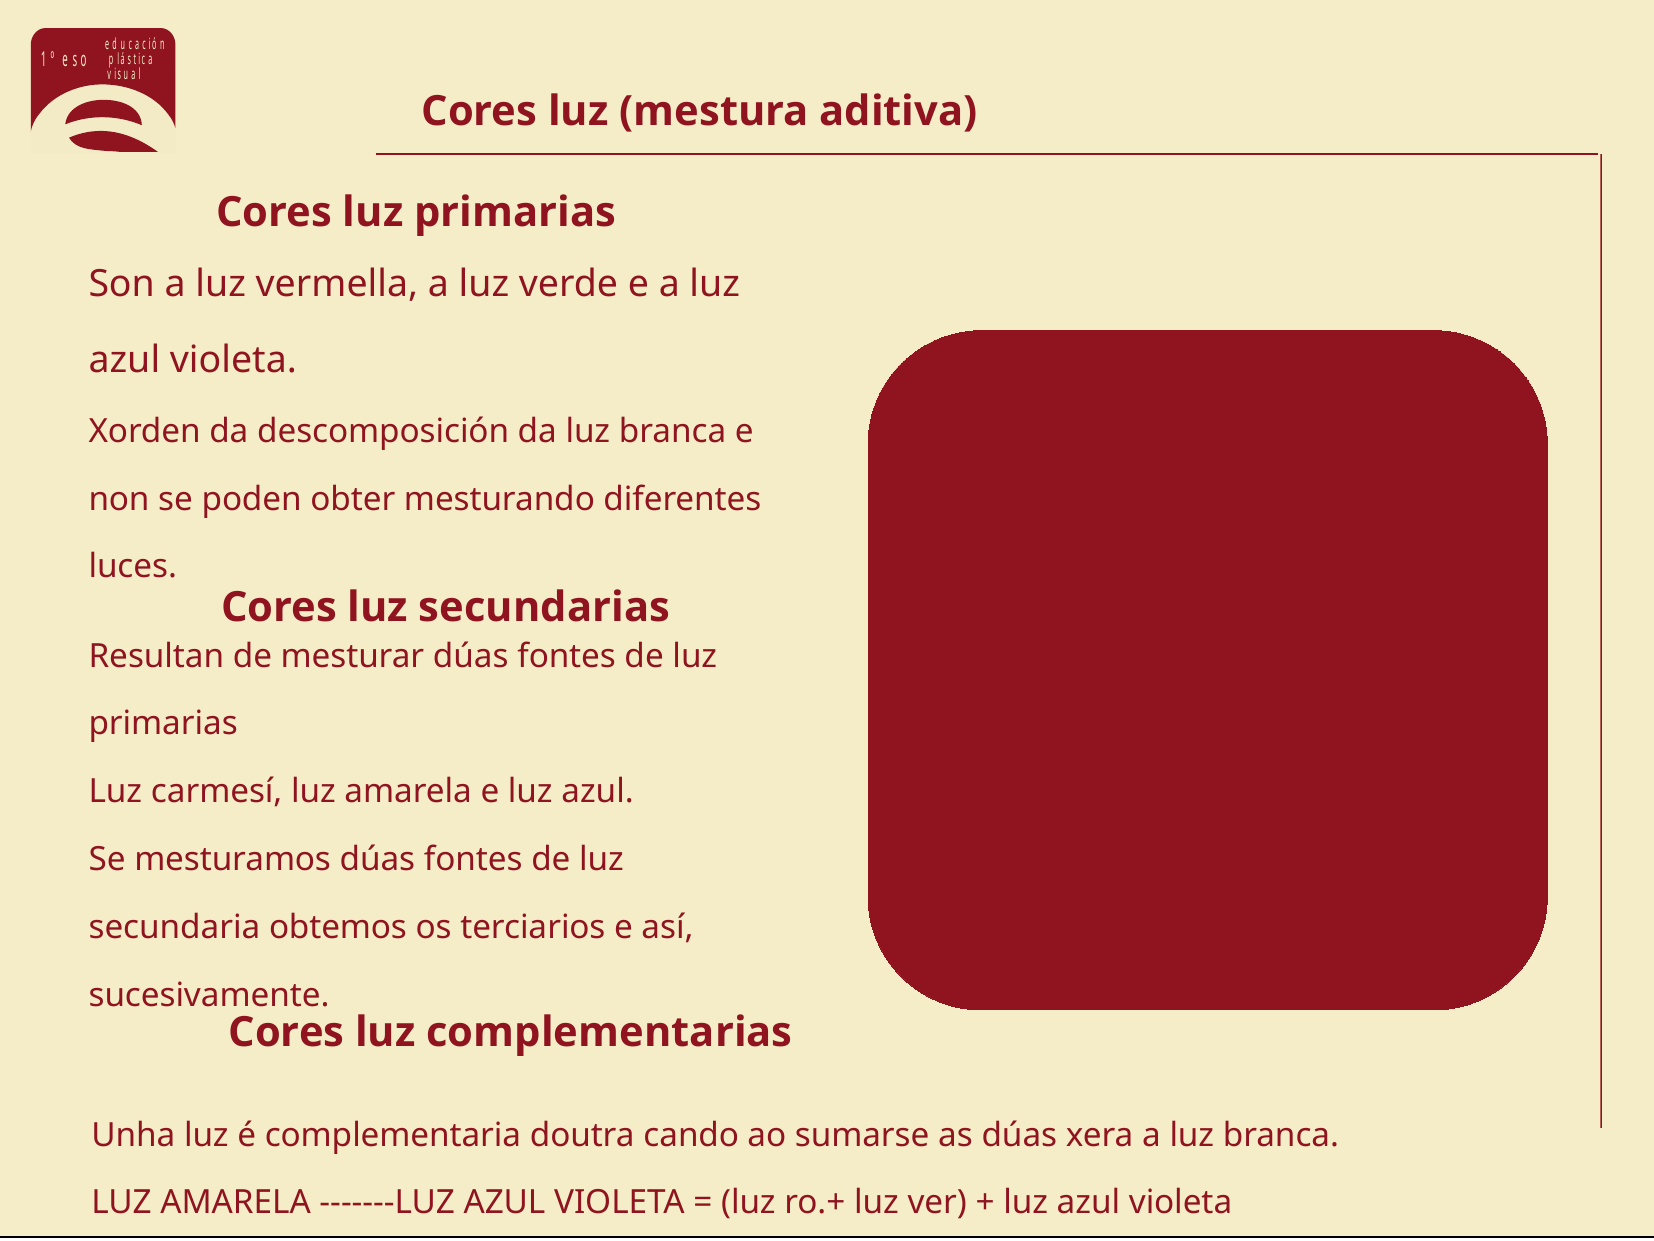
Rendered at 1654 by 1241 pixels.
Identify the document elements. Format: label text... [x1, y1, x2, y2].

picture [0, 0, 1654, 1241]
text_box [868, 330, 1548, 1010]
text_box Cores luz primarias [35, 183, 798, 237]
text_box Cores luz secundarias [64, 578, 827, 632]
text_box Son a luz vermella, a luz verde e a luz azul violeta. Xorden da descomposición da luz branca e non se poden obter mesturando diferentes luces. [88, 262, 798, 557]
subtitle [82, 290, 1571, 1109]
text_box Cores luz (mestura aditiva) [318, 82, 1081, 136]
text_box Unha luz é complementaria doutra cando ao sumarse as dúas xera a luz branca. LUZ AMARELA -------LUZ AZUL VIOLETA = (luz ro.+ luz ver) + luz azul violeta [76, 1080, 1504, 1197]
text_box Cores luz complementarias [129, 1003, 892, 1058]
text_box Resultan de mesturar dúas fontes de luz primarias Luz carmesí, luz amarela e luz azul. Se mesturamos dúas fontes de luz secundaria obtemos os terciarios e así, sucesivamente. [88, 643, 798, 1027]
